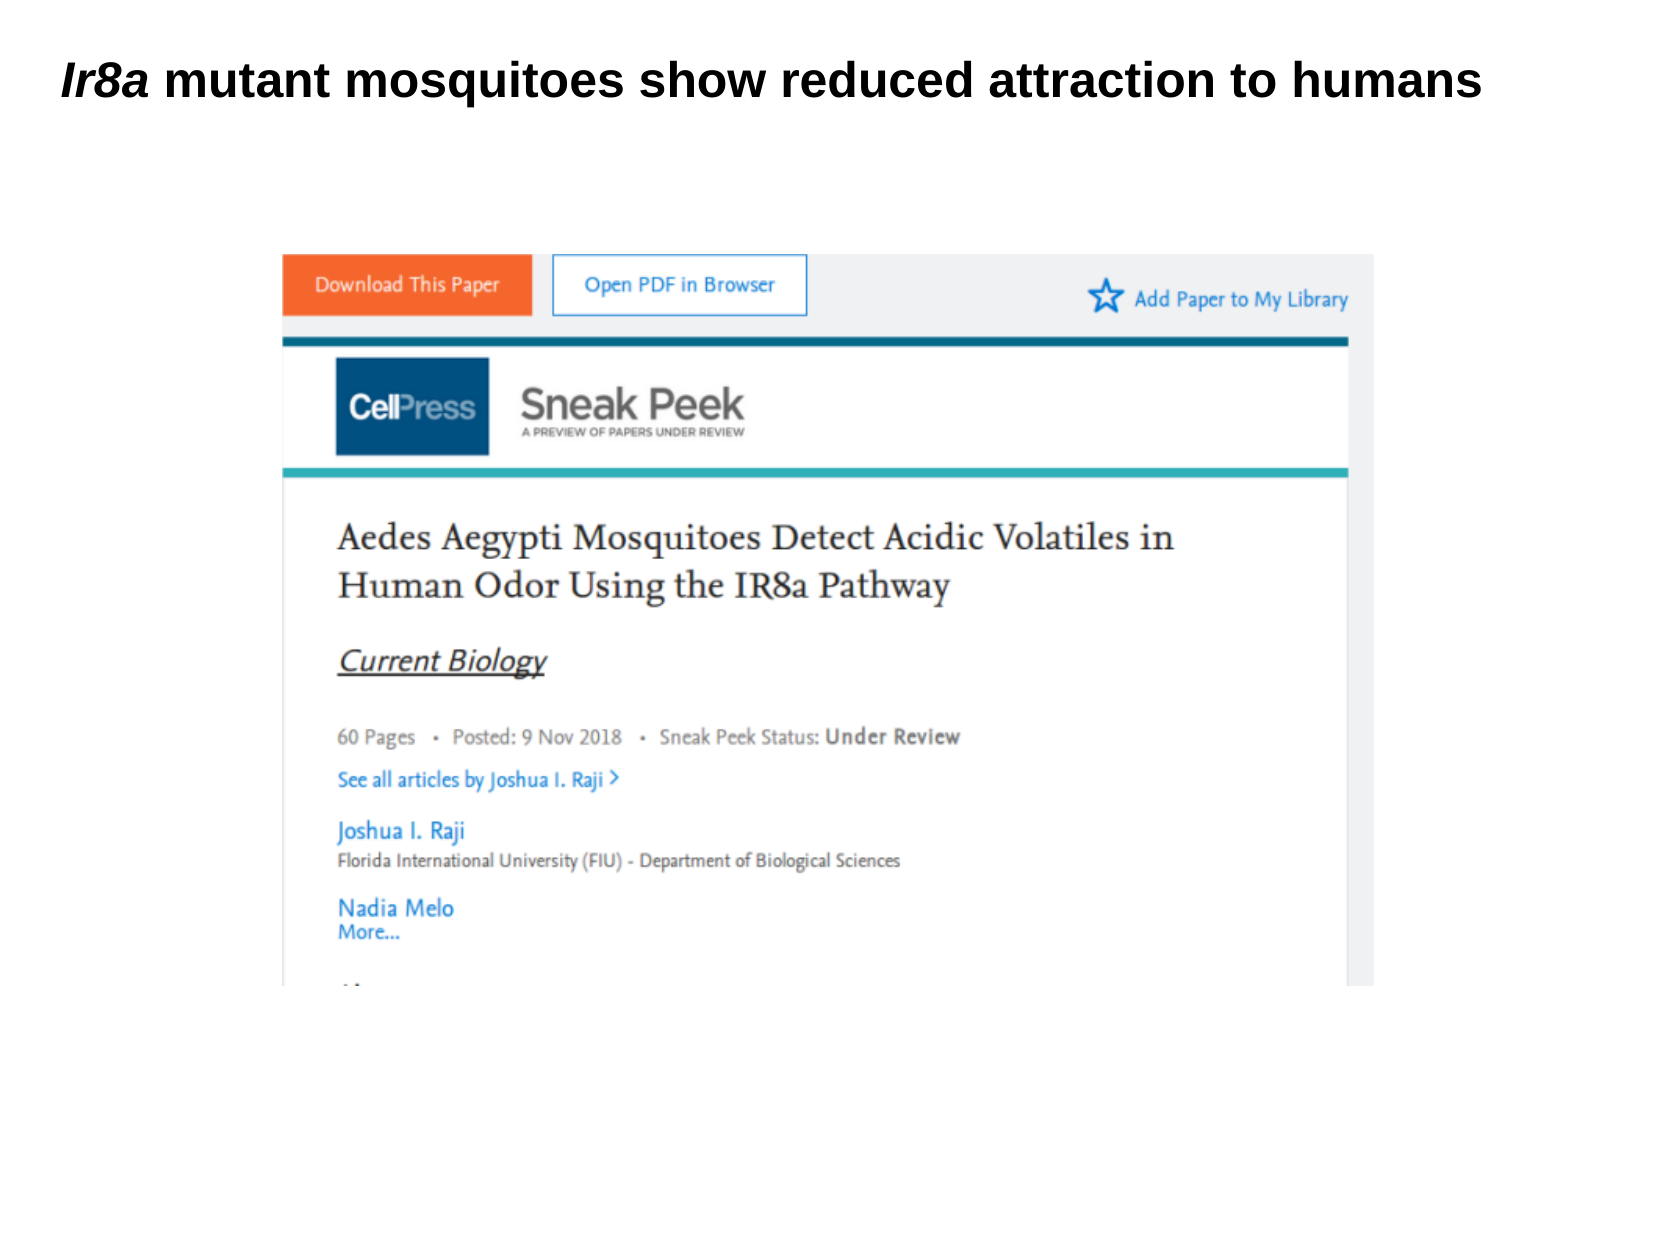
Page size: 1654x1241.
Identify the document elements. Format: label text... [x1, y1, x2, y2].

picture [282, 254, 1374, 986]
text_box Ir8a mutant mosquitoes show reduced attraction to humans [45, 45, 1528, 117]
